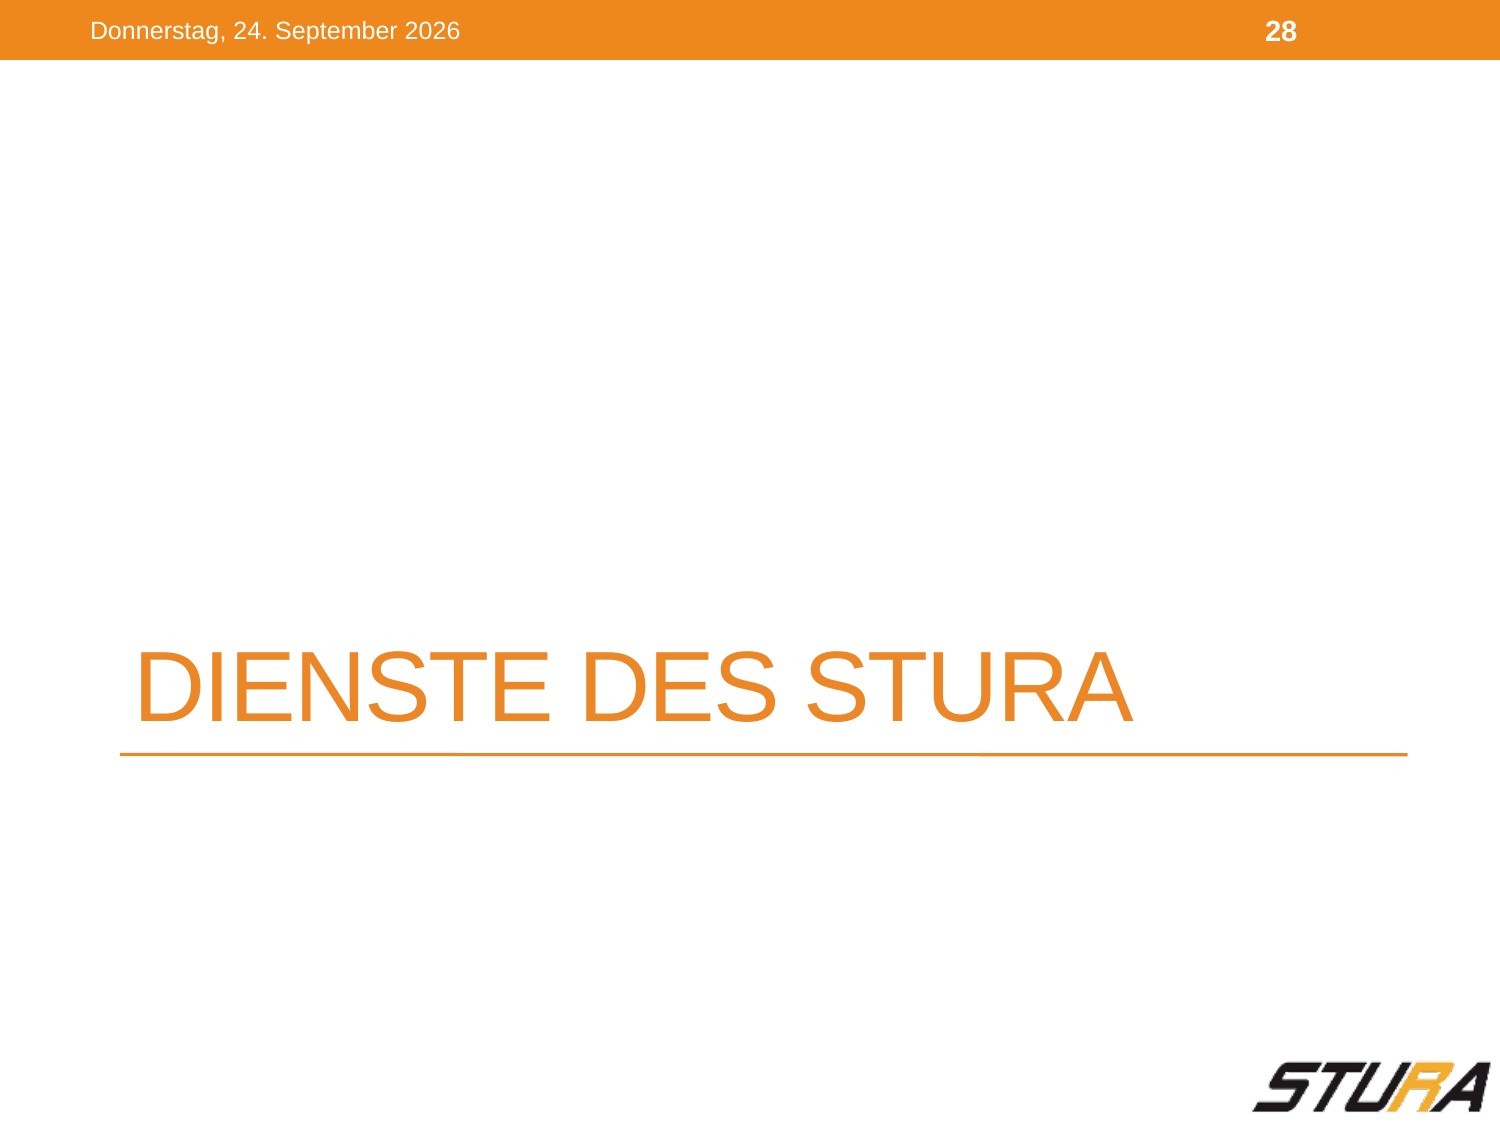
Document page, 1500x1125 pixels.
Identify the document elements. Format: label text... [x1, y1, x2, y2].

text_box ‹Nr.› [1250, 3, 1426, 57]
text_box Mittwoch, 21. September 16 [75, 3, 550, 57]
title Dienste des StuRa [118, 387, 1394, 749]
